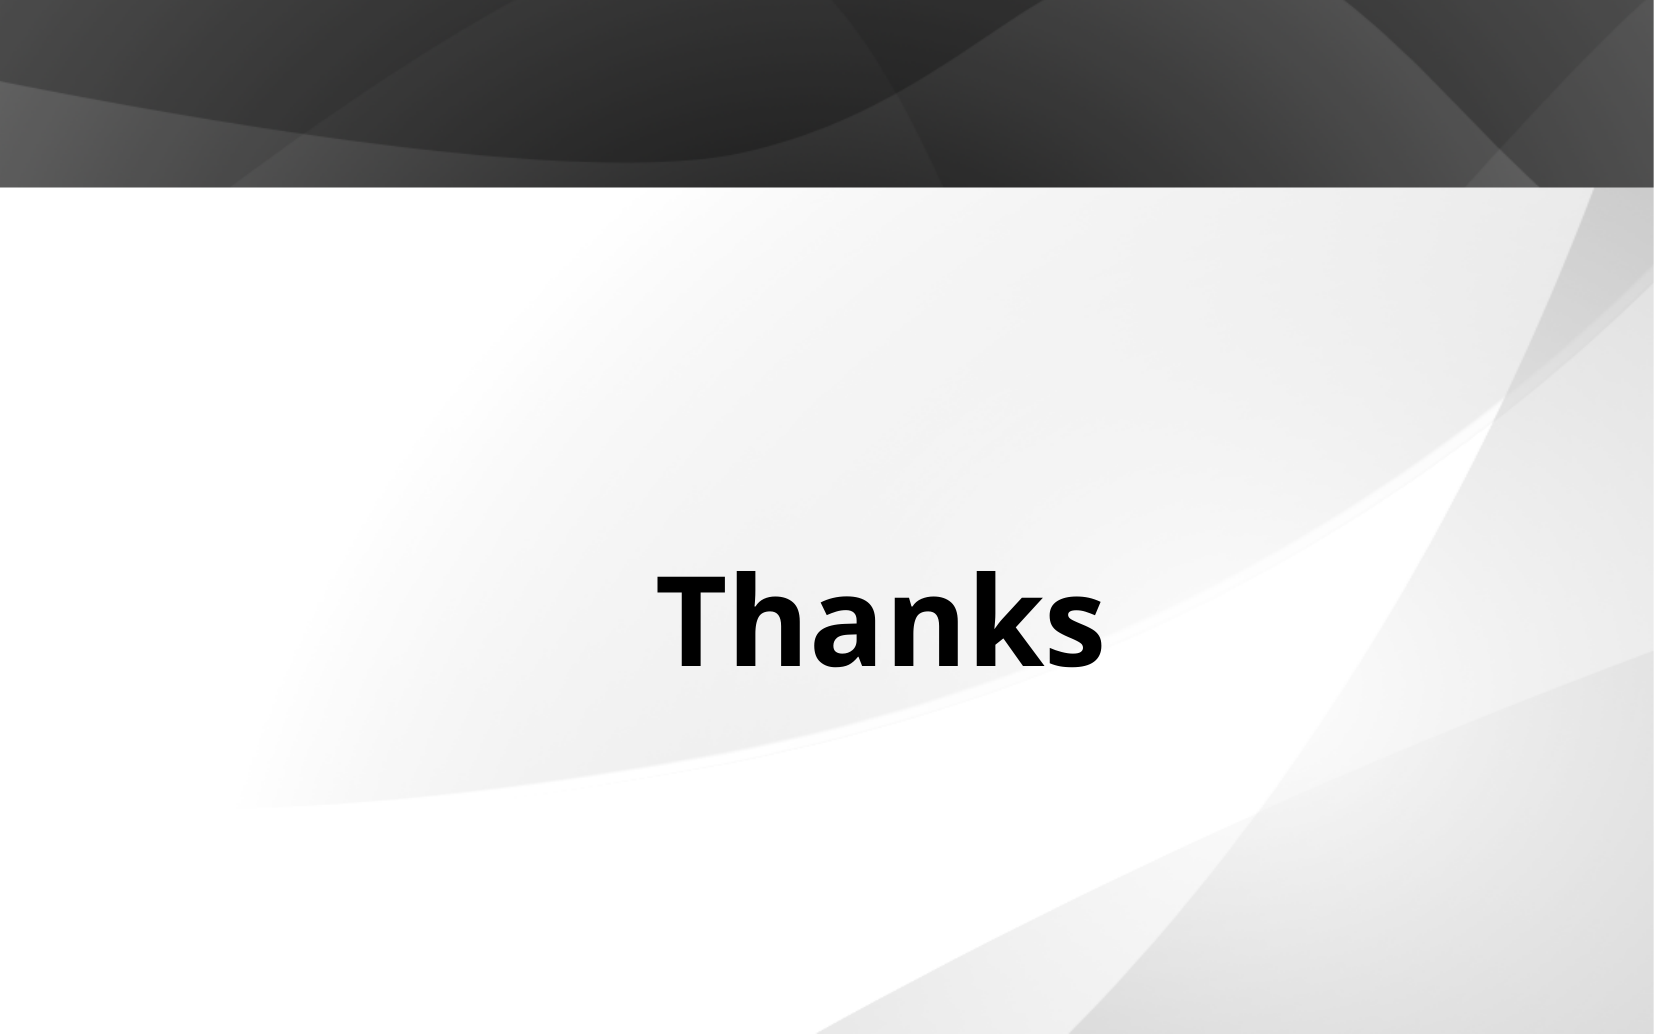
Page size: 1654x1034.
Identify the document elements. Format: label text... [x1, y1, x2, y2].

picture [0, 0, 1654, 1034]
text_box Thanks [412, 525, 1351, 751]
